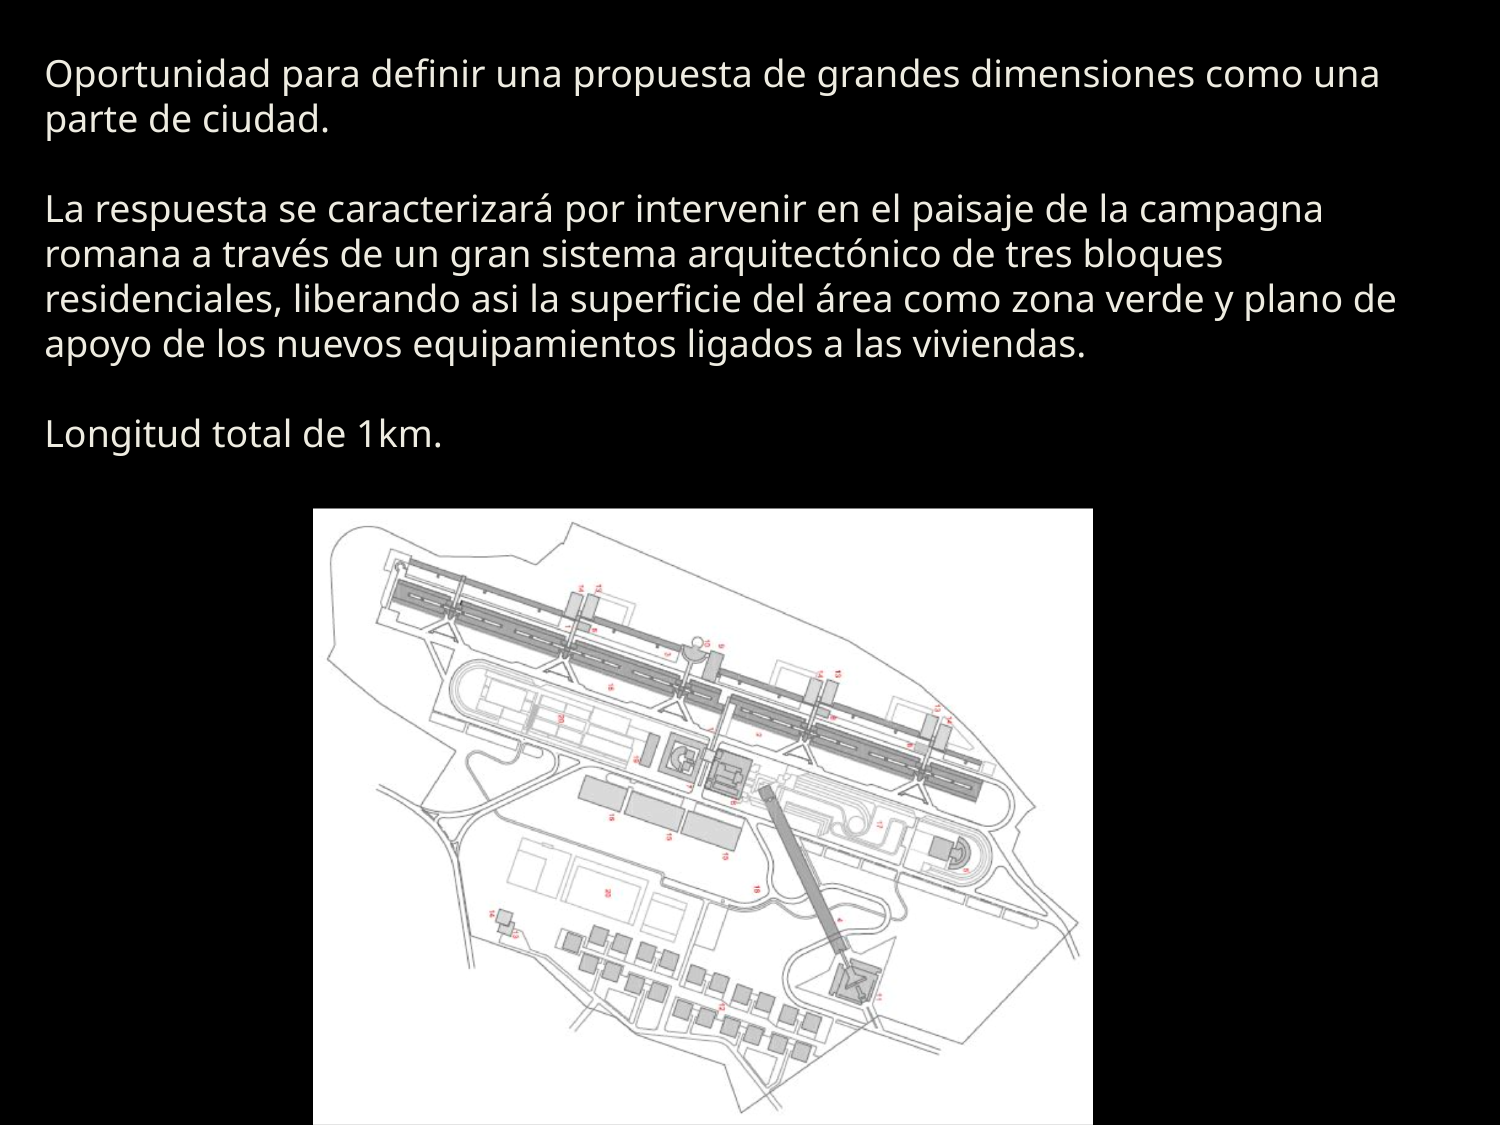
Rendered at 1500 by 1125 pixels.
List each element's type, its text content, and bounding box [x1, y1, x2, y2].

picture [312, 508, 1093, 1125]
text_box Oportunidad para definir una propuesta de grandes dimensiones como una parte de ciudad. La respuesta se caracterizará por intervenir en el paisaje de la campagna romana a través de un gran sistema arquitectónico de tres bloques residenciales, liberando asi la superficie del área como zona verde y plano de apoyo de los nuevos equipamientos ligados a las viviendas. Longitud total de 1km. [29, 42, 1465, 558]
